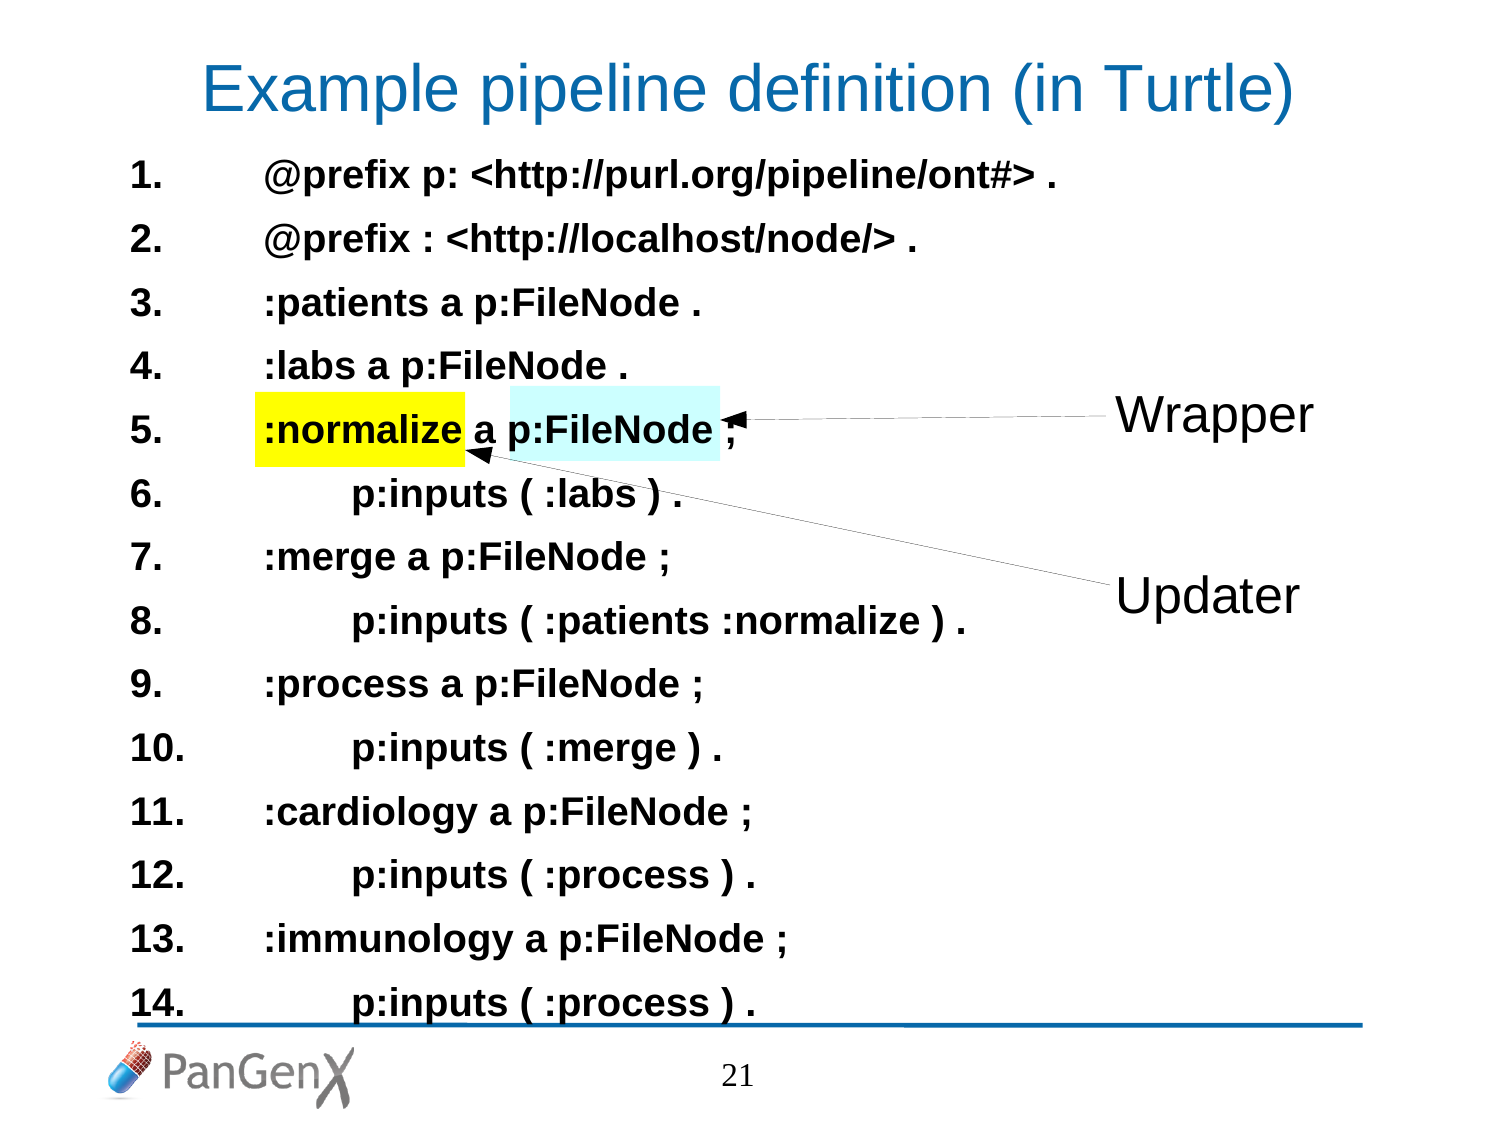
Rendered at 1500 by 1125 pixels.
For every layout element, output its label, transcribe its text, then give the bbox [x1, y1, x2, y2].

text_box Wrapper [1100, 372, 1330, 450]
picture [89, 1041, 354, 1109]
title Example pipeline definition (in Turtle) [0, 6, 1500, 149]
text_box Updater [1100, 554, 1316, 632]
list @prefix p: <http://purl.org/pipeline/ont#> . @prefix : <http://localhost/node/> . :patients a p:FileNode . :labs a p:FileNode . :normalize a p:FileNode ; p:inputs ( :labs ) . :merge a p:FileNode ; p:inputs ( :patients :normalize ) . :process a p:FileNode ; p:inputs ( :merge ) . :cardiology a p:FileNode ; p:inputs ( :process ) . :immunology a p:FileNode ; p:inputs ( :process ) . [115, 135, 1387, 1036]
